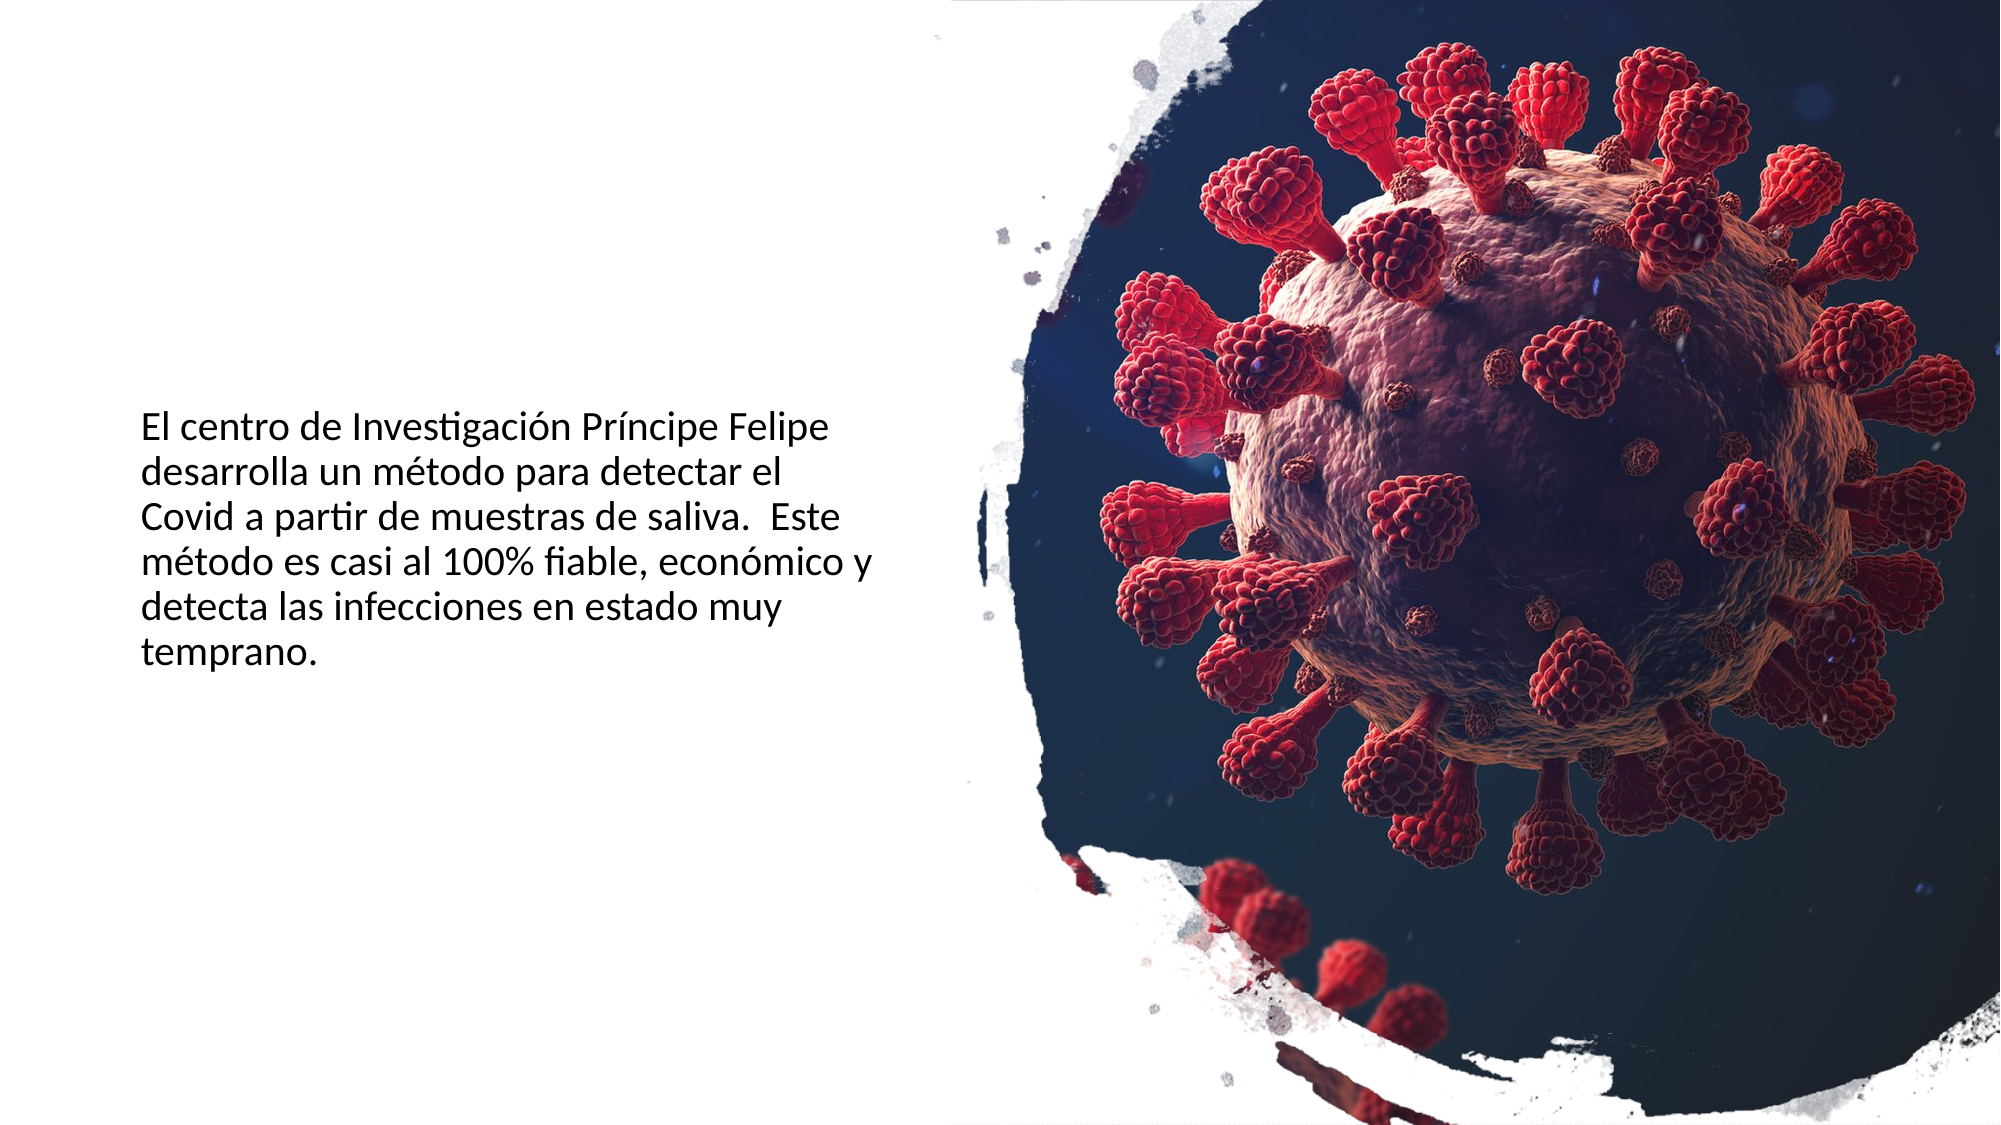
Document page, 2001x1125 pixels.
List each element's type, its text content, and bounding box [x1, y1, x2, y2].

picture [0, 0, 2000, 1125]
list El centro de Investigación Príncipe Felipe desarrolla un método para detectar el Covid a partir de muestras de saliva. Este método es casi al 100% fiable, económico y detecta las infecciones en estado muy temprano. [125, 228, 898, 851]
